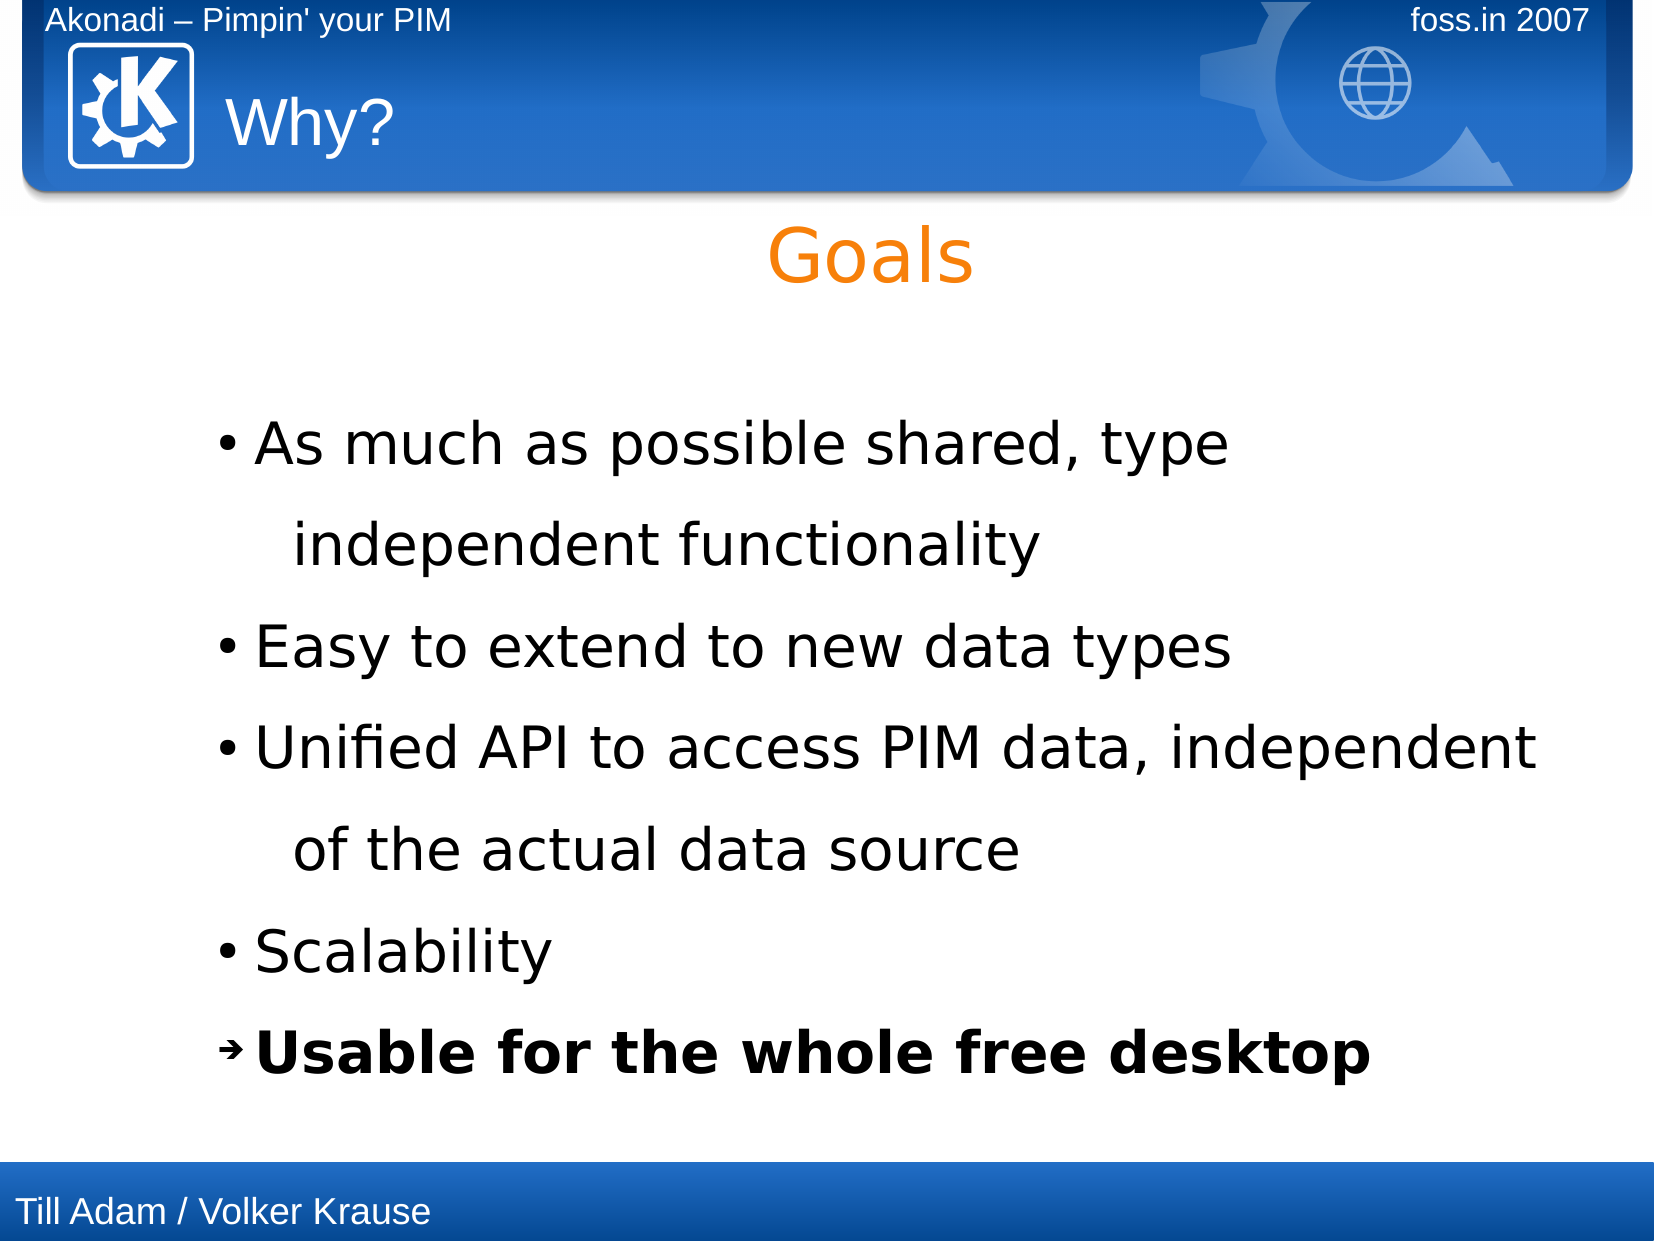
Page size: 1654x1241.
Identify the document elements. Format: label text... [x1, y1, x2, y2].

title Why? [225, 49, 1571, 188]
text_box As much as possible shared, type independent functionality Easy to extend to new data types Unified API to access PIM data, independent of the actual data source Scalability Usable for the whole free desktop [112, 368, 1576, 1061]
list Goals [82, 225, 1571, 1109]
